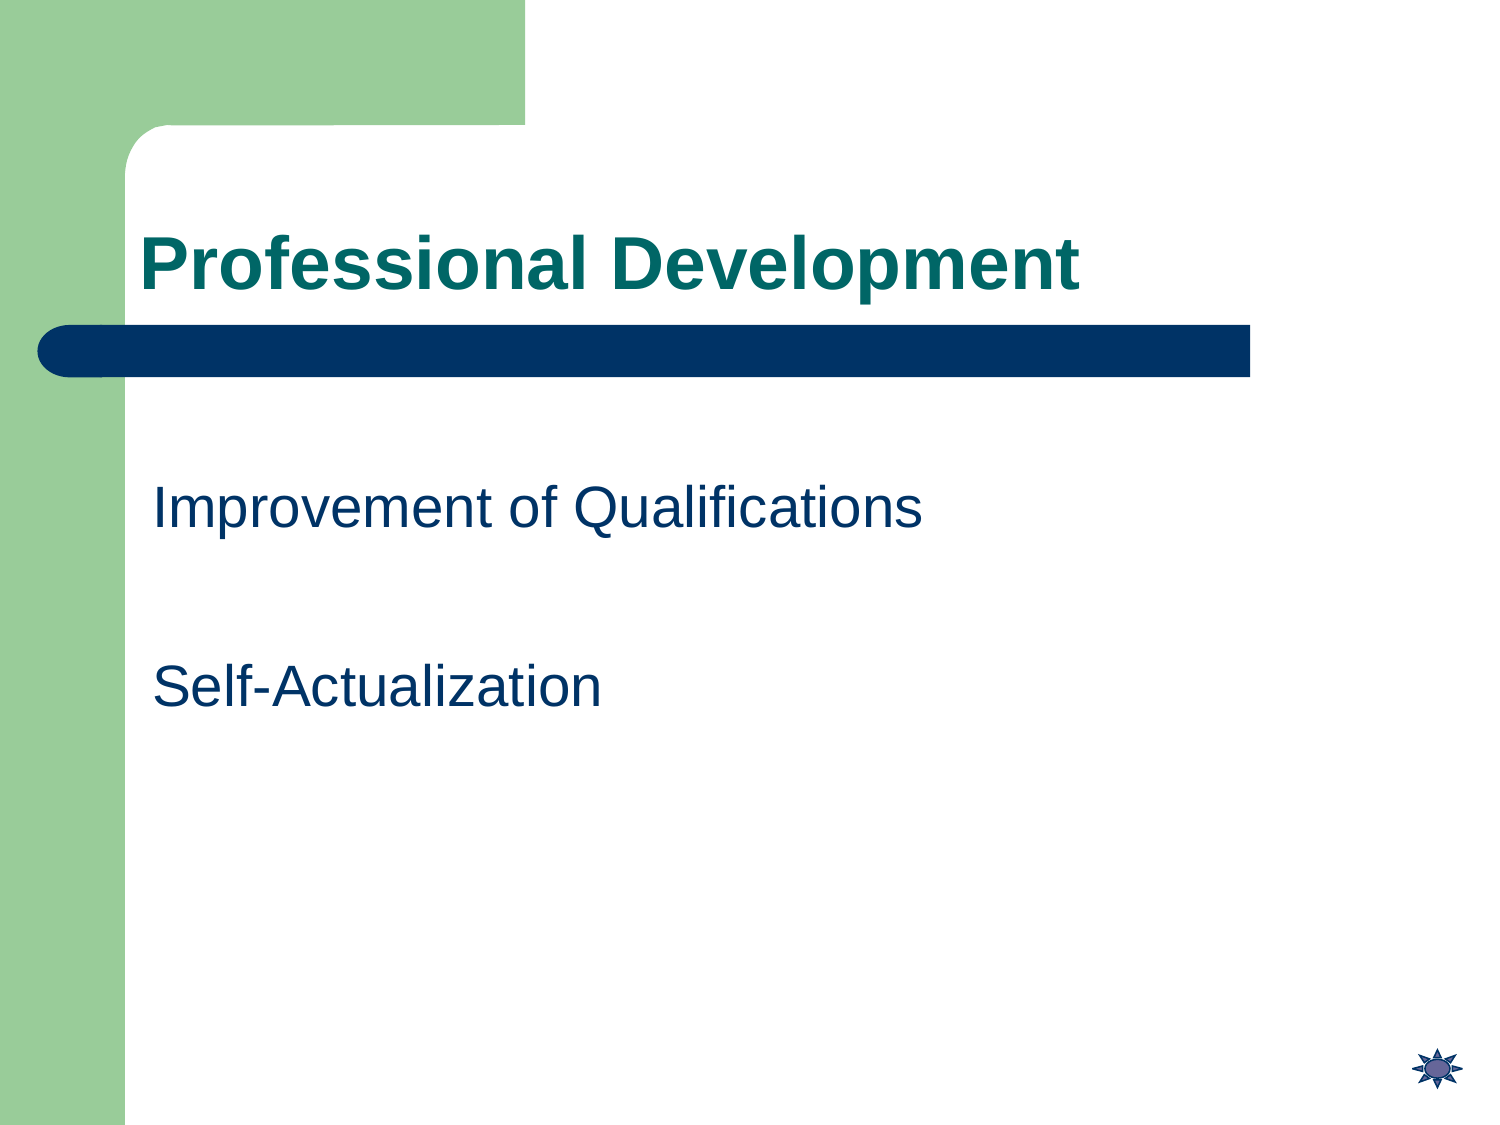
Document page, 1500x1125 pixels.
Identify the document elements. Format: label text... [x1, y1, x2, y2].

text_box [1433, 1049, 1442, 1058]
text_box [1419, 1055, 1456, 1088]
title Professional Development [124, 124, 1425, 313]
list Improvement of Qualifications Self-Actualization [137, 387, 1400, 999]
text_box [1452, 1066, 1463, 1072]
text_box [1412, 1066, 1423, 1072]
